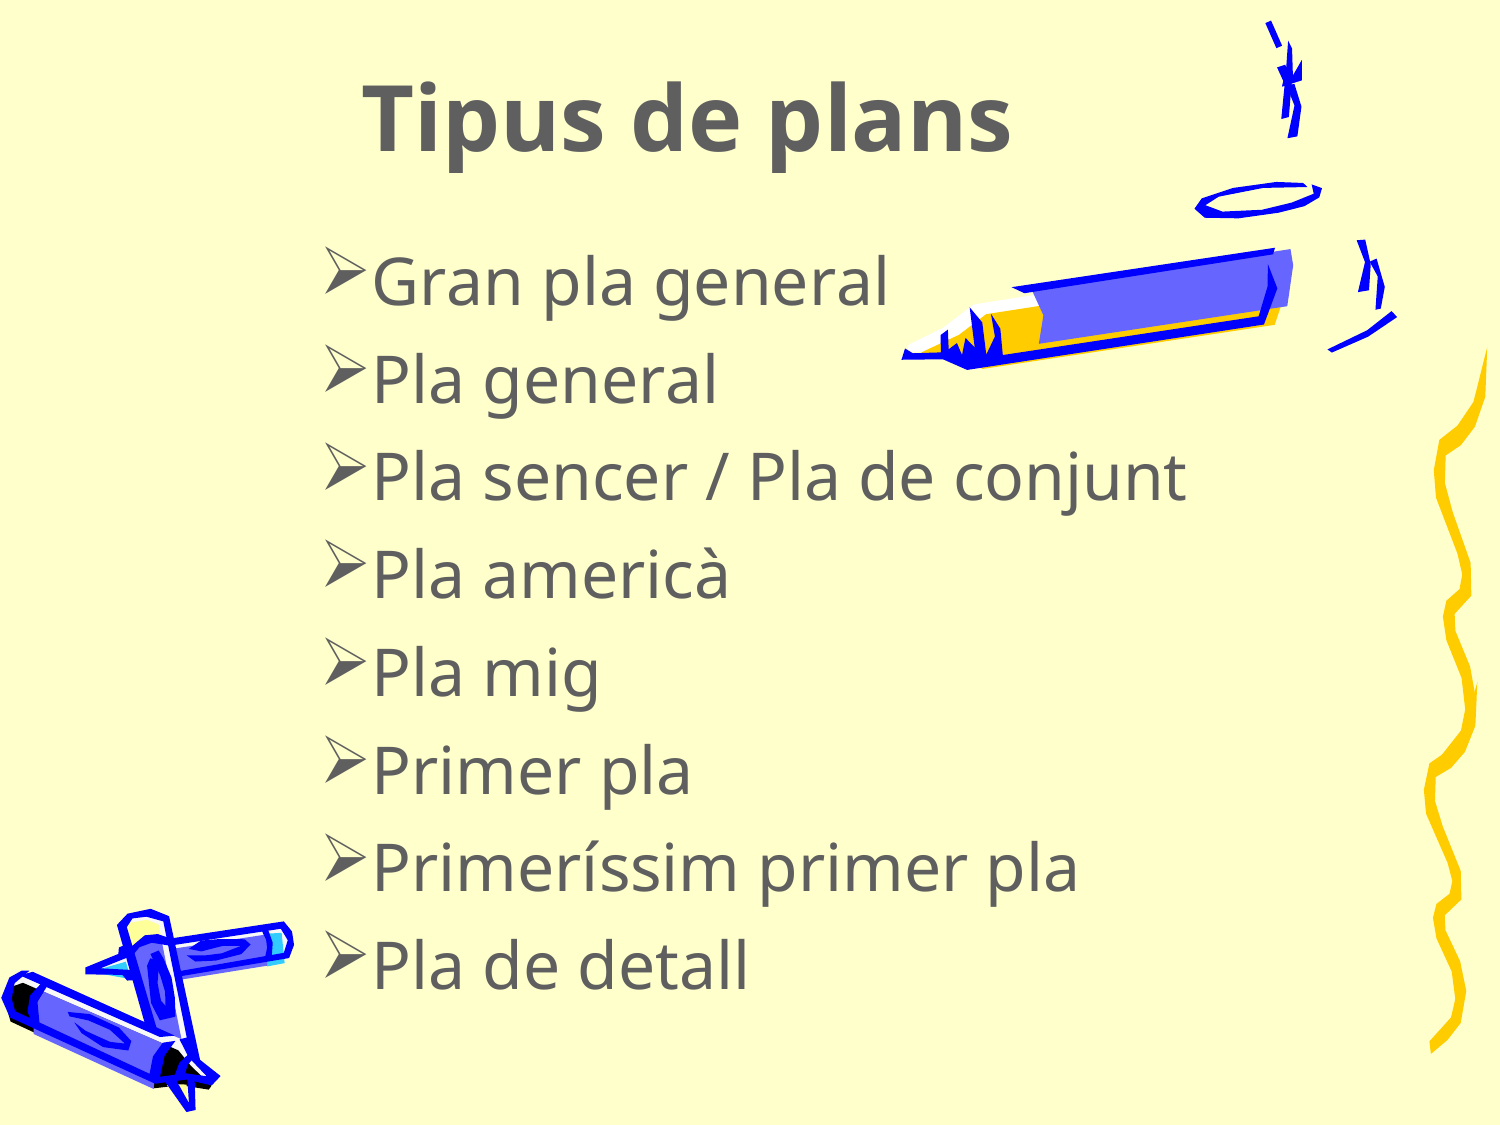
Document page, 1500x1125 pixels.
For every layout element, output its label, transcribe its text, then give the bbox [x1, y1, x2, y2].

list Gran pla general Pla general Pla sencer / Pla de conjunt Pla americà Pla mig Primer pla Primeríssim primer pla Pla de detall [304, 231, 1288, 1018]
title Tipus de plans [112, 24, 1240, 288]
